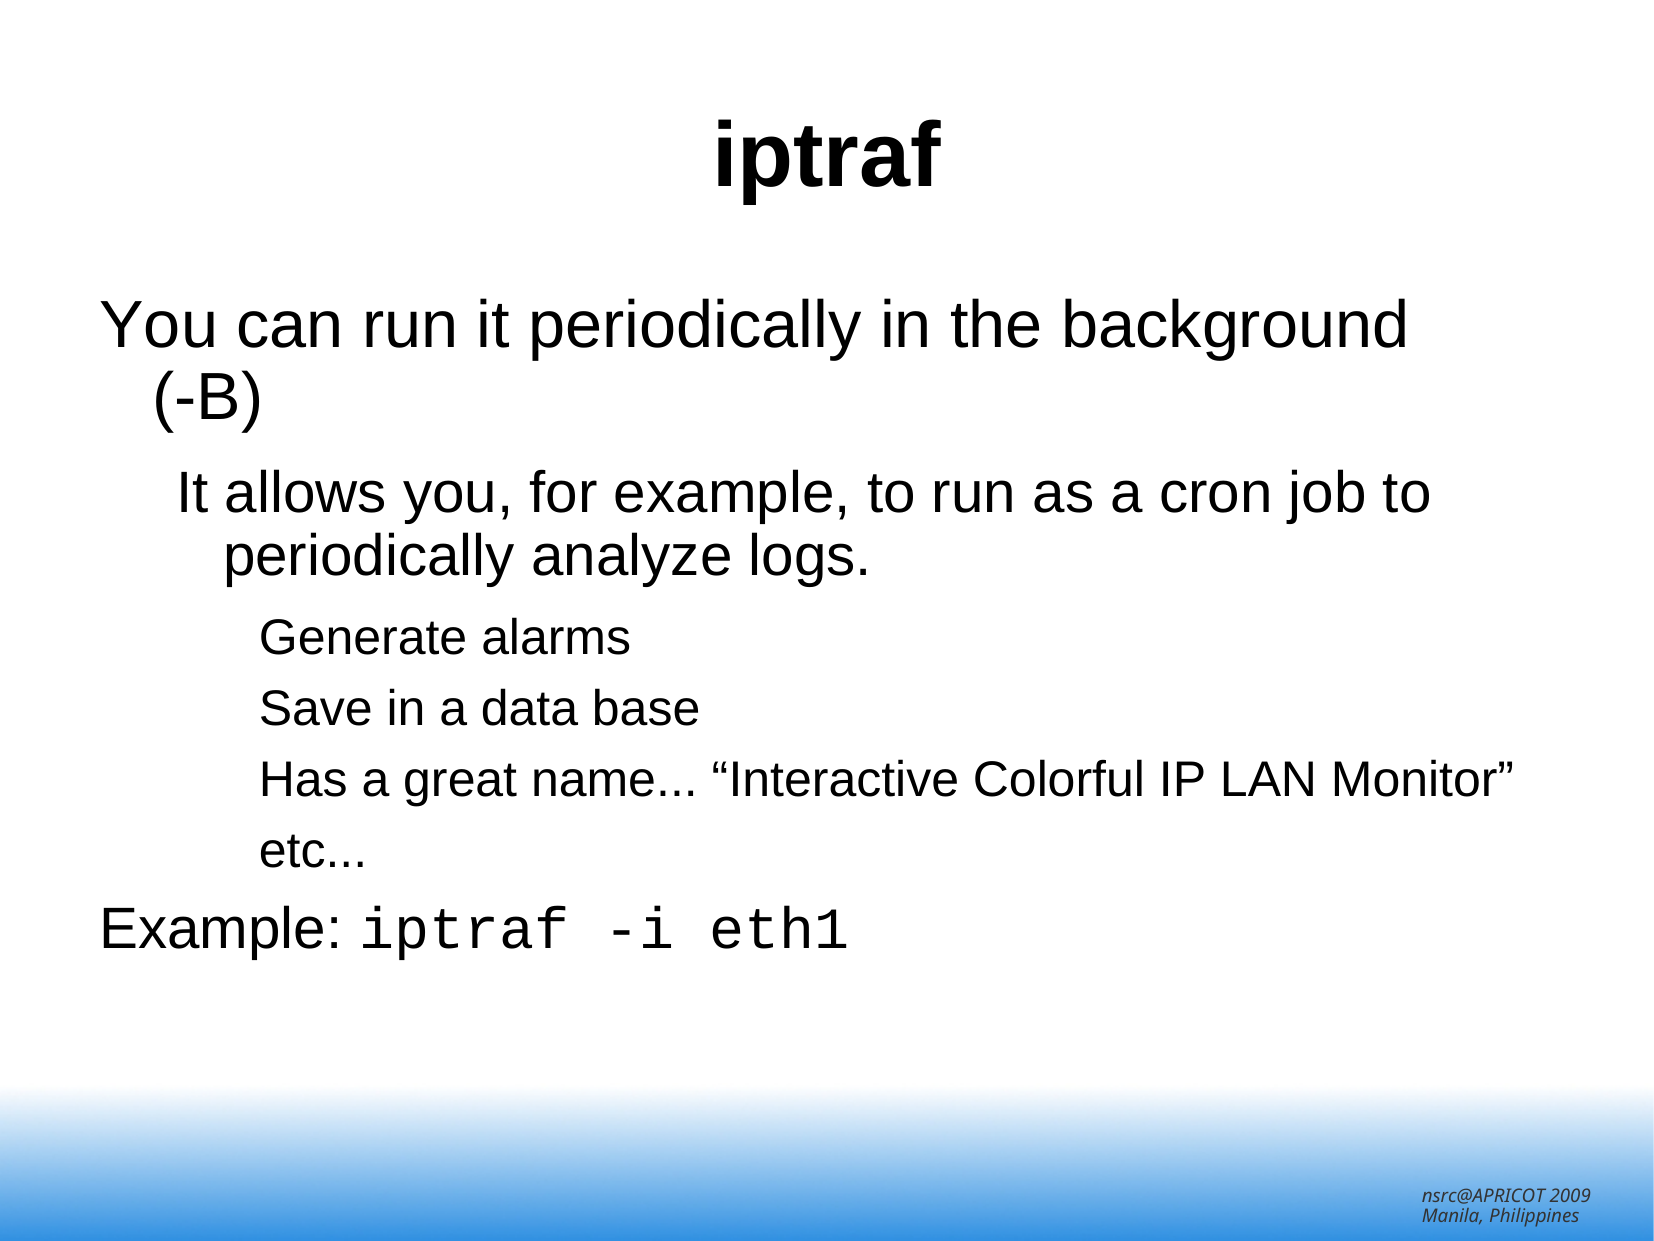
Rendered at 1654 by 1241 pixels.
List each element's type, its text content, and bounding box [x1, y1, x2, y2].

title iptraf [82, 49, 1571, 257]
picture [0, 1083, 1654, 1241]
list You can run it periodically in the background (-B) It allows you, for example, to run as a cron job to periodically analyze logs. Generate alarms Save in a data base Has a great name... “Interactive Colorful IP LAN Monitor” etc... Example: iptraf -i eth1 [82, 290, 1571, 1109]
